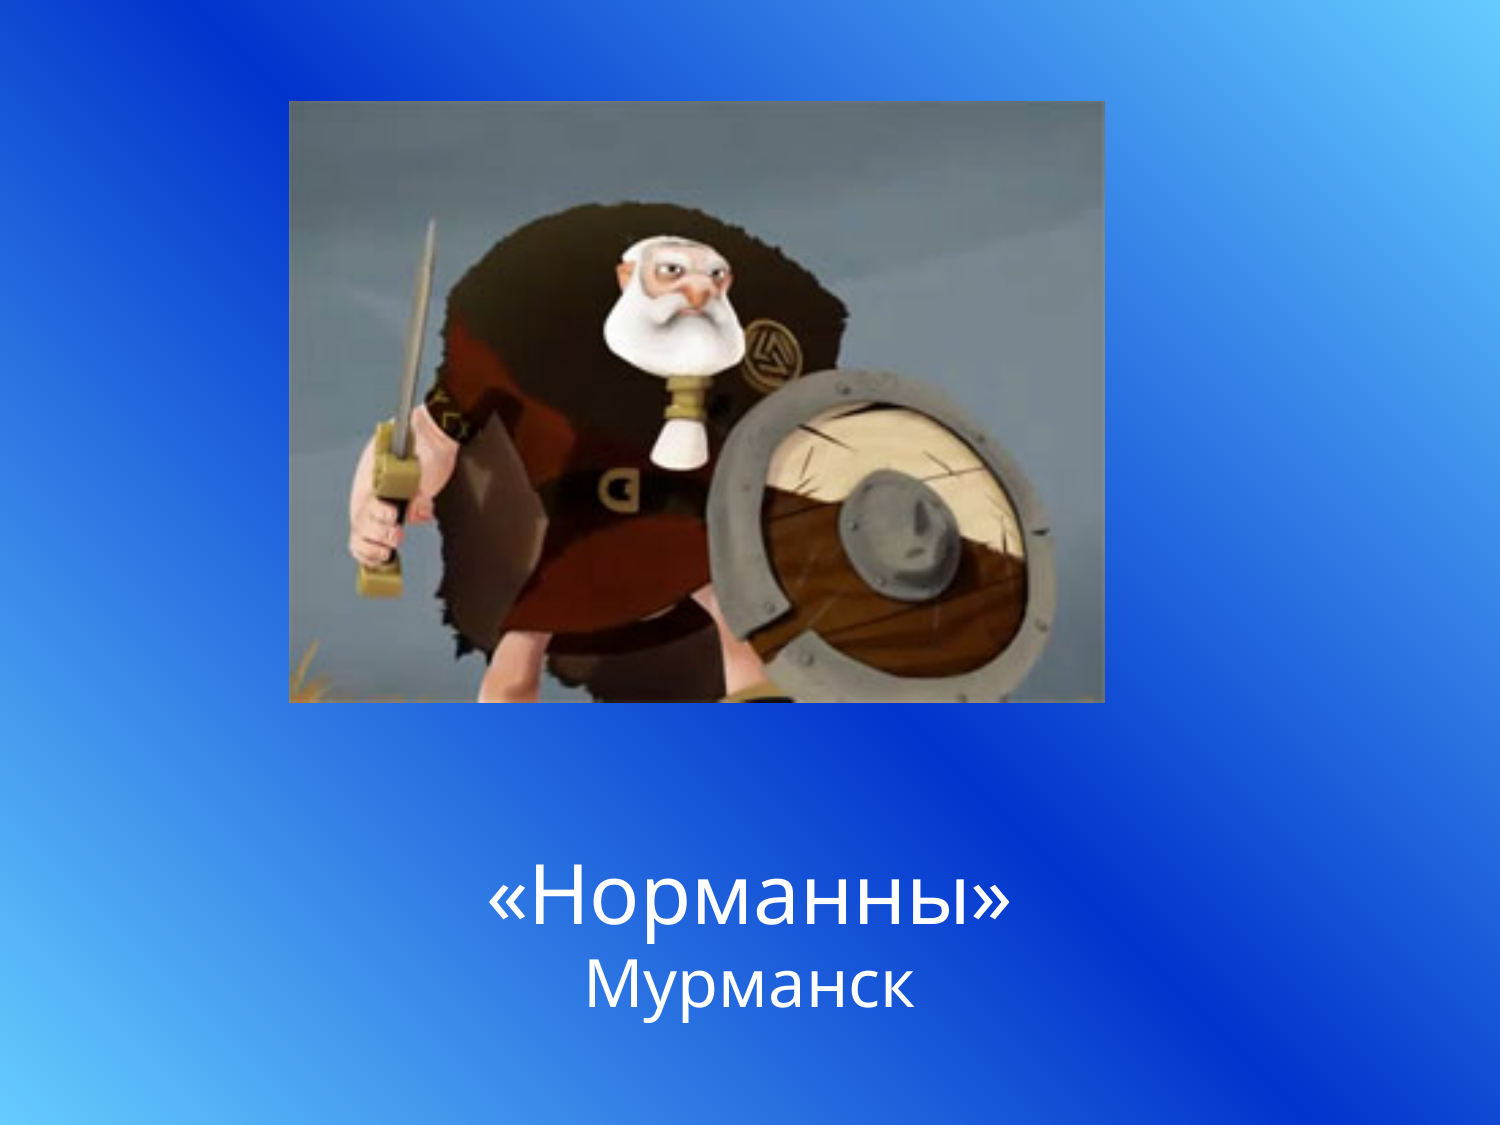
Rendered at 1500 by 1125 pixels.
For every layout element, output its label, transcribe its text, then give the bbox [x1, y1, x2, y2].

picture [289, 101, 1105, 703]
text_box «Норманны» Мурманск [112, 810, 1388, 1052]
